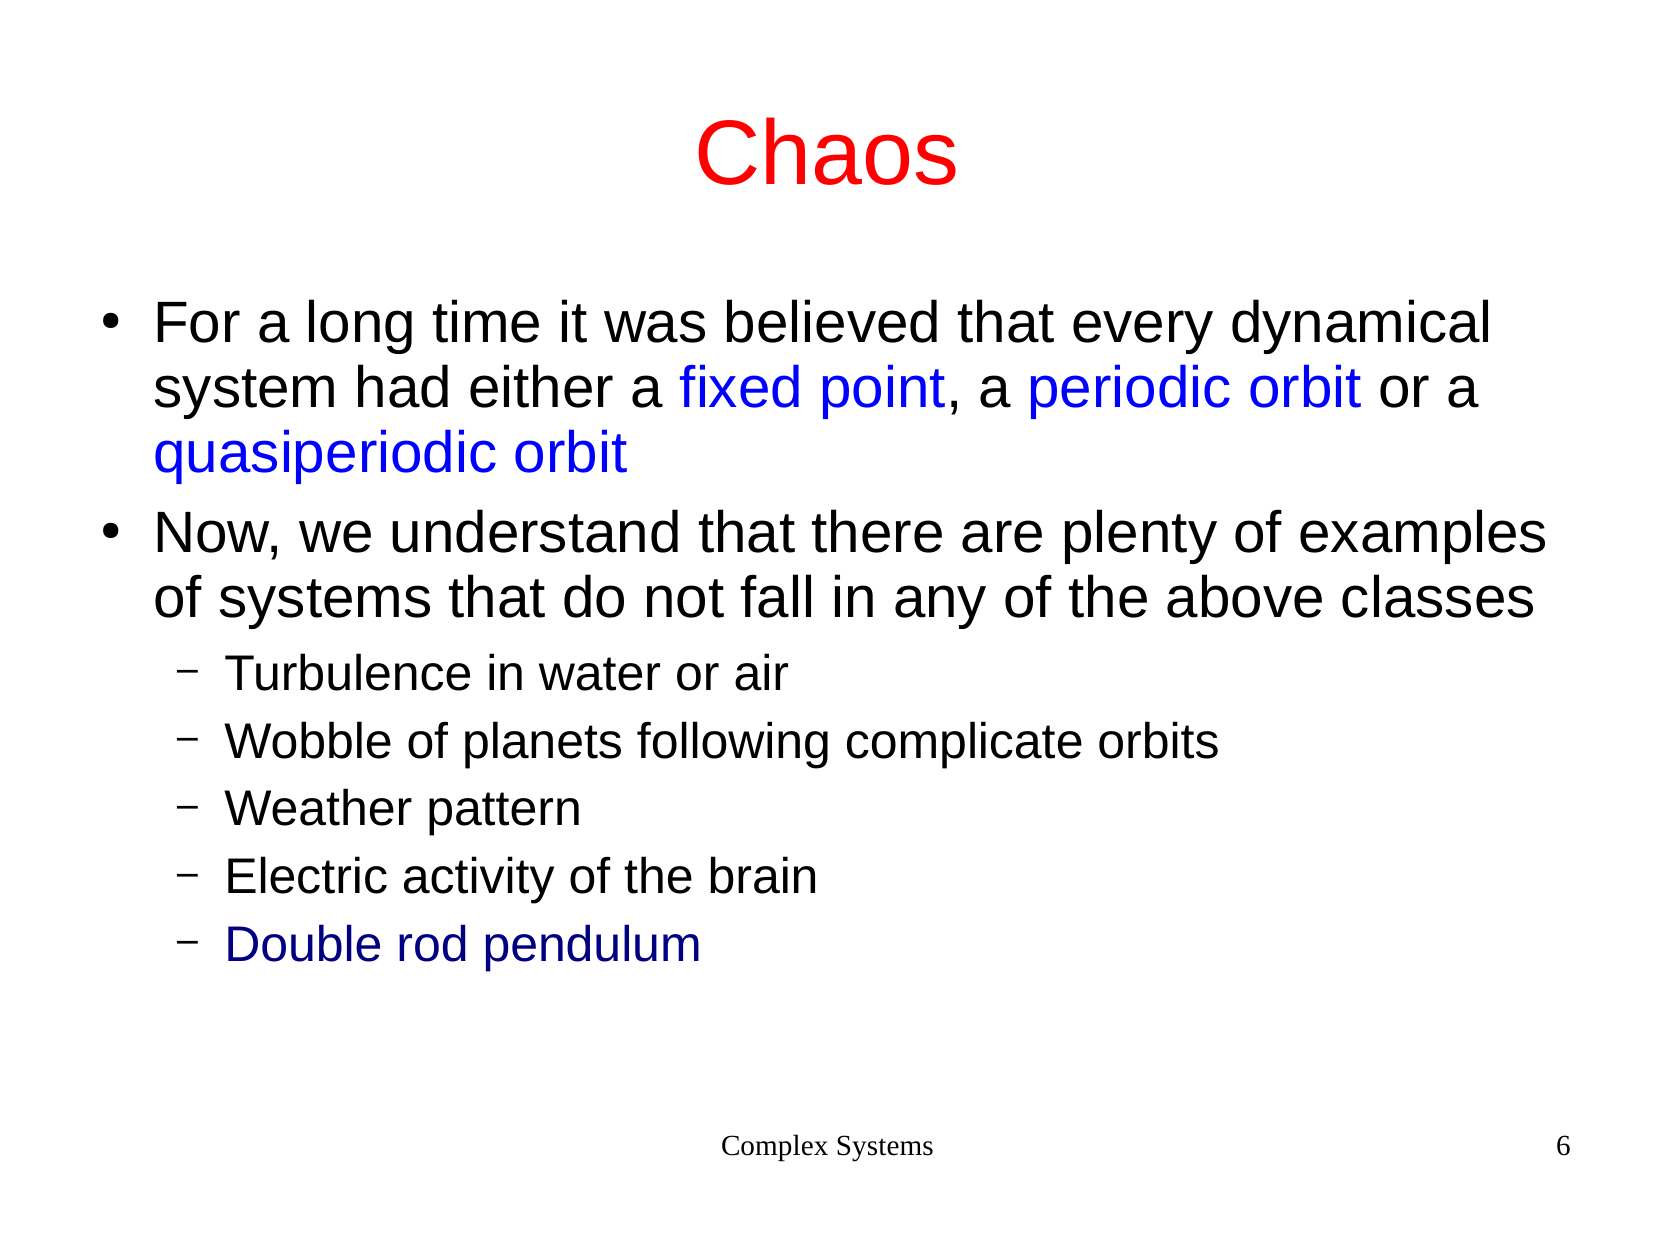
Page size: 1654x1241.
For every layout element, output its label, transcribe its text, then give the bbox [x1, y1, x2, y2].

list For a long time it was believed that every dynamical system had either a fixed point, a periodic orbit or a quasiperiodic orbit Now, we understand that there are plenty of examples of systems that do not fall in any of the above classes Turbulence in water or air Wobble of planets following complicate orbits Weather pattern Electric activity of the brain Double rod pendulum [82, 290, 1571, 1109]
title Chaos [82, 49, 1571, 257]
